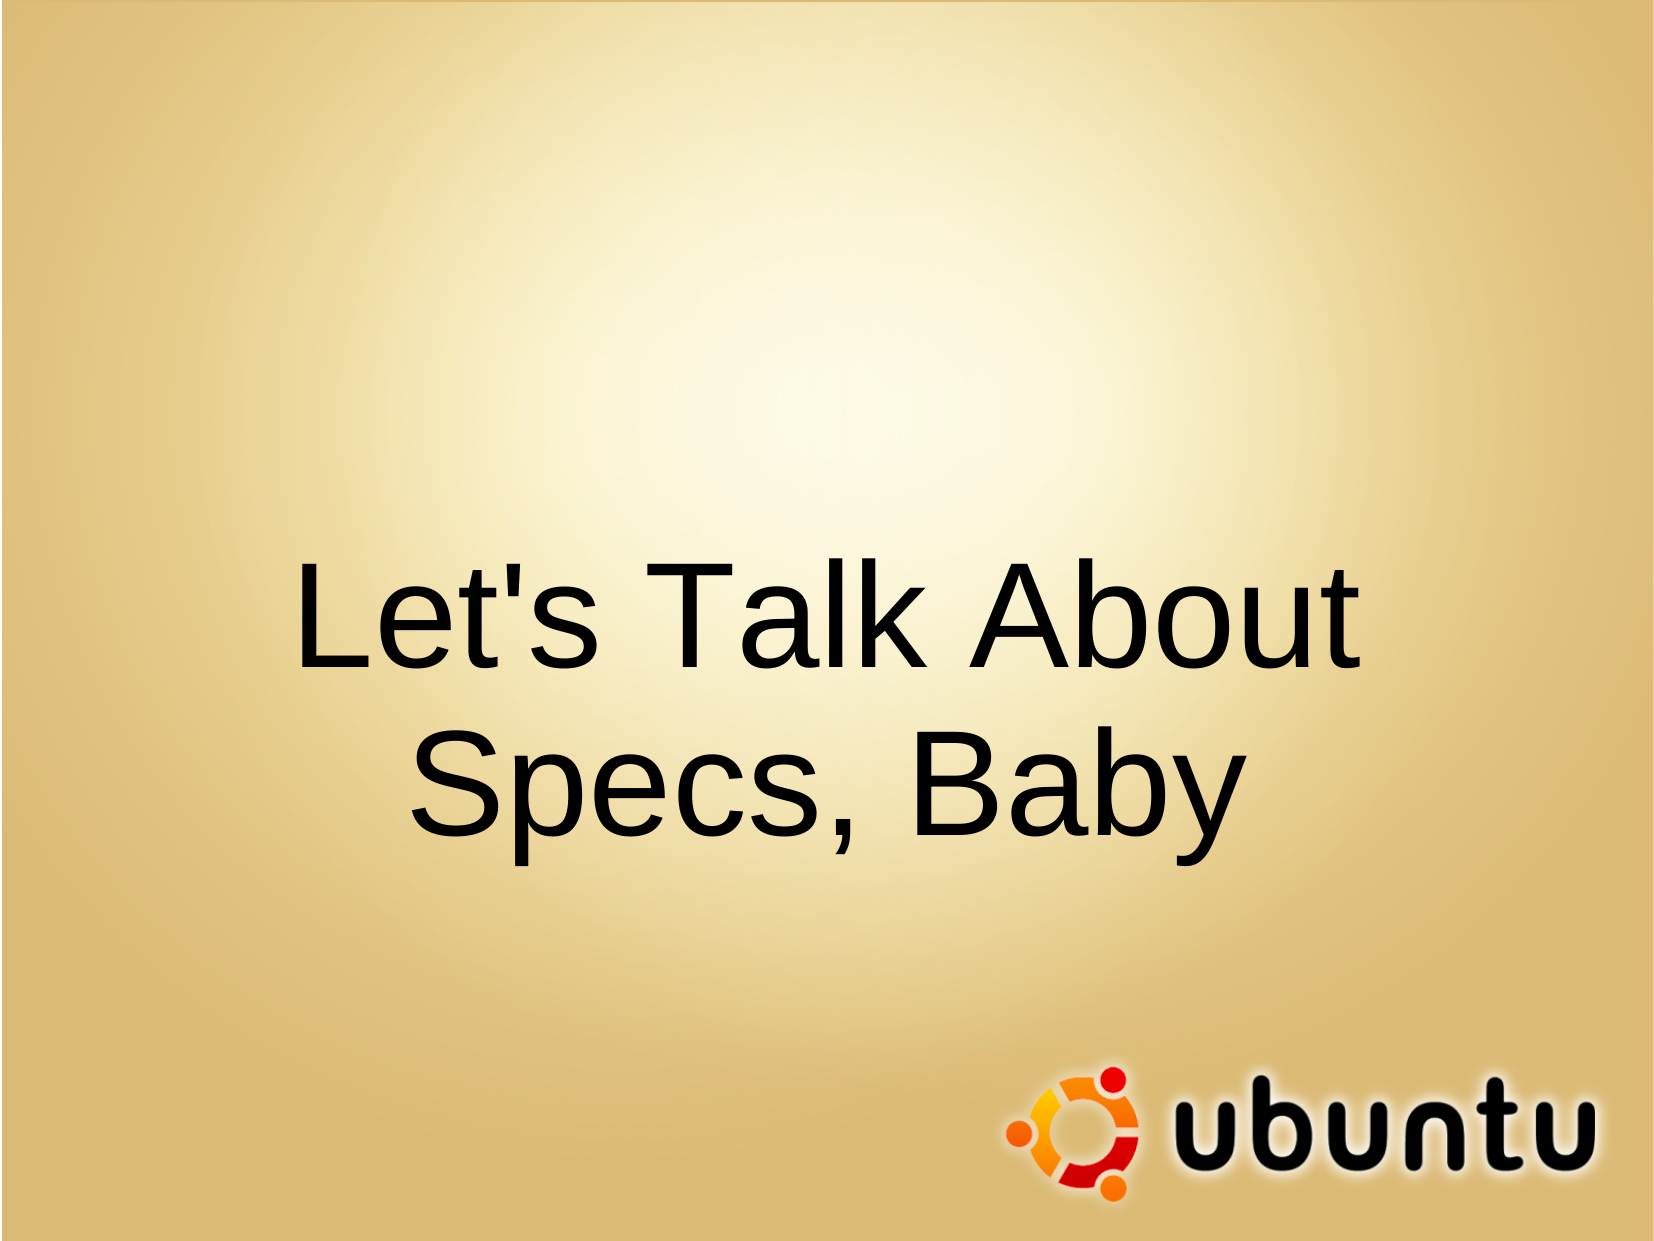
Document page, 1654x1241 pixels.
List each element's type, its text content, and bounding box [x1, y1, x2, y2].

subtitle Let's Talk About Specs, Baby [82, 290, 1571, 1109]
picture [2, 0, 1654, 1241]
